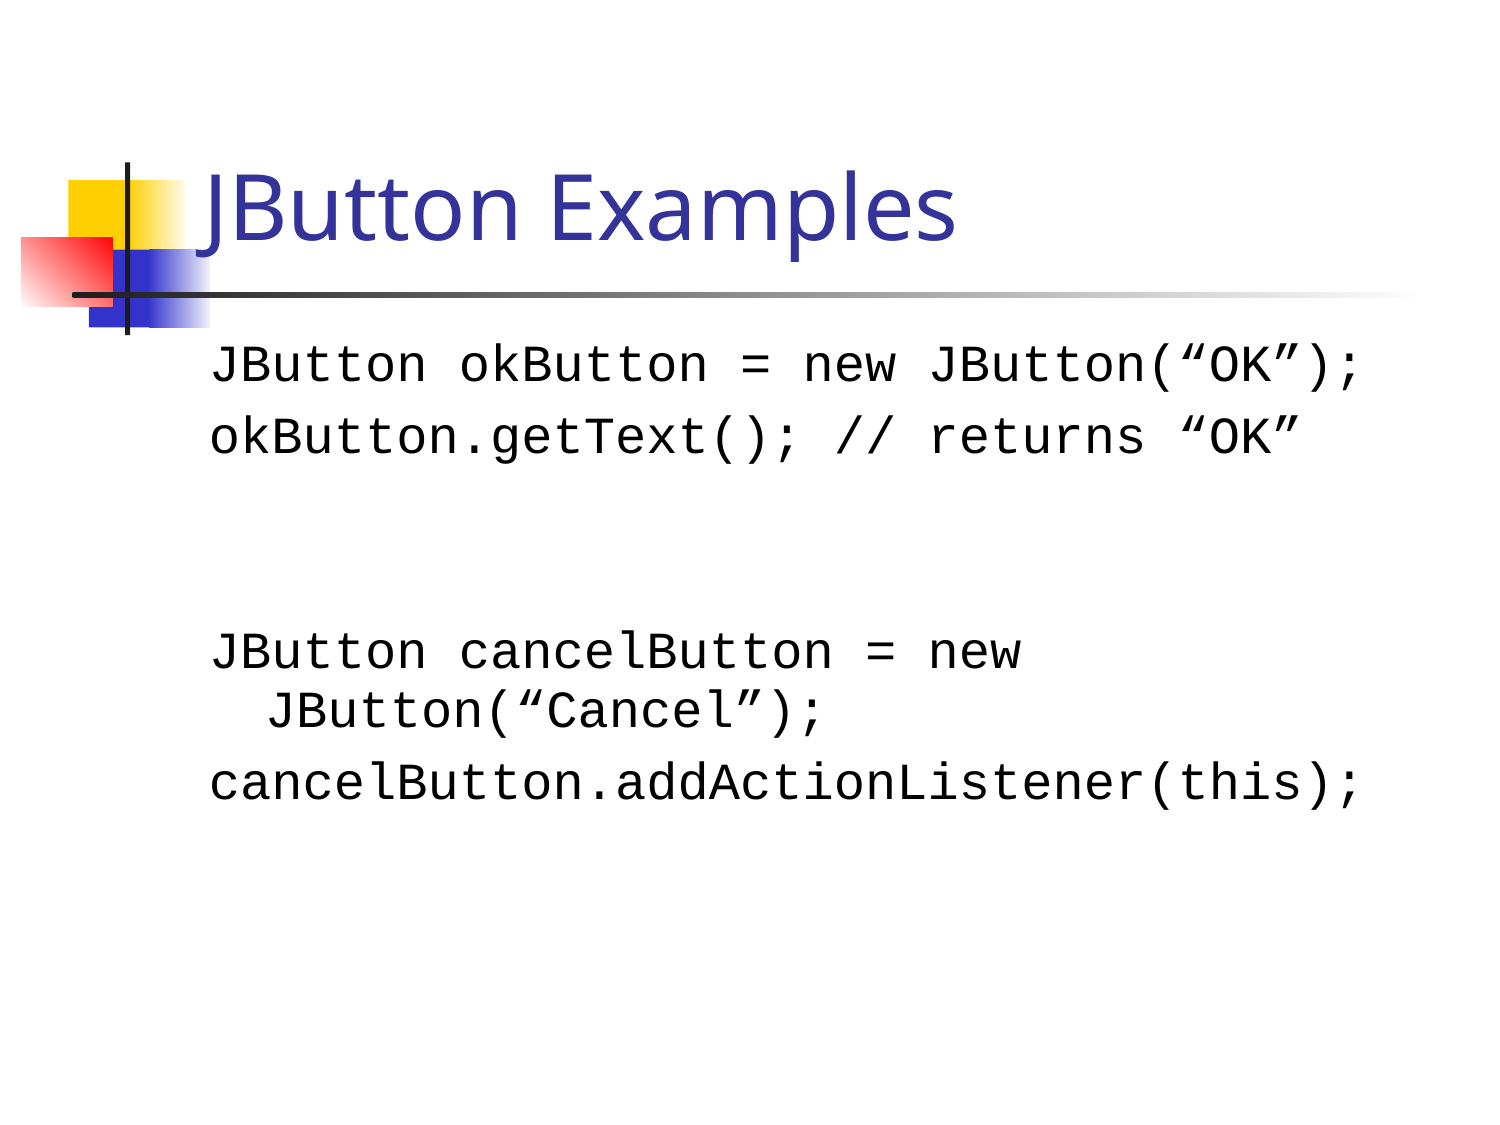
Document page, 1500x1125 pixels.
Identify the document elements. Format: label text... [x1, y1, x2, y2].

list JButton okButton = new JButton(“OK”); okButton.getText(); // returns “OK” JButton cancelButton = new JButton(“Cancel”); cancelButton.addActionListener(this); [193, 331, 1469, 1007]
title JButton Examples [188, 35, 1468, 276]
